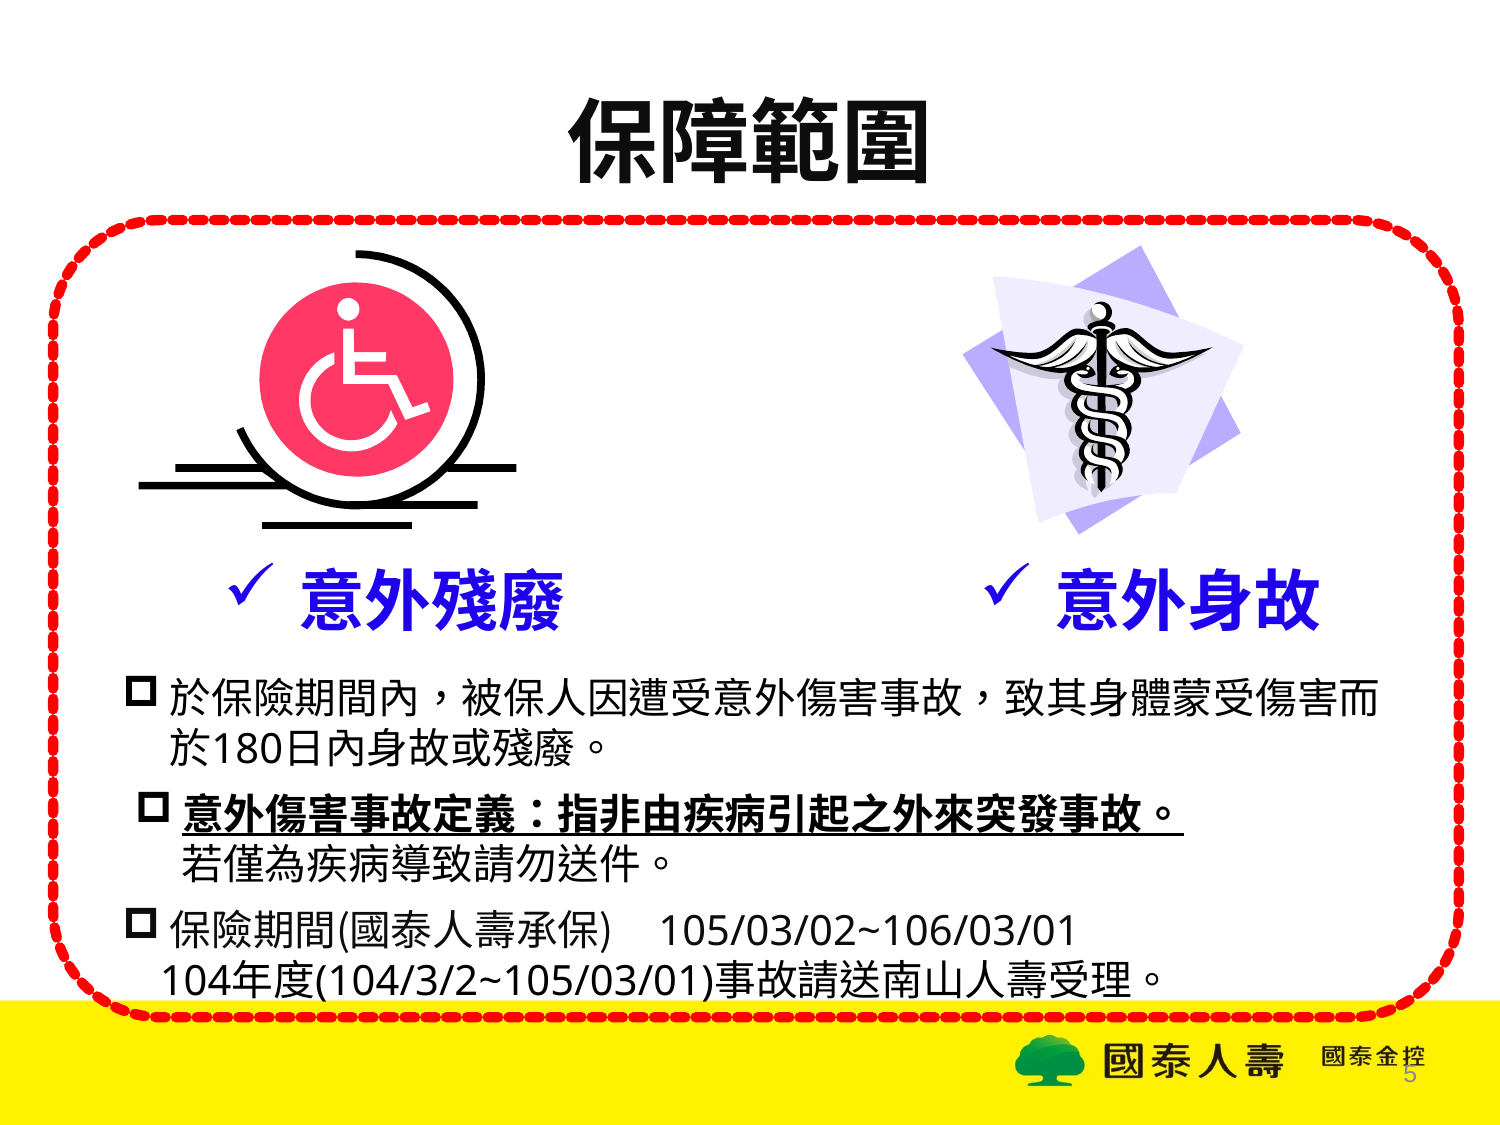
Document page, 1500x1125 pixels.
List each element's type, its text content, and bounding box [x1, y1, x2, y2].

text_box 於保險期間內，被保人因遭受意外傷害事故，致其身體蒙受傷害而於180日內身故或殘廢。 [115, 656, 1412, 787]
text_box 意外傷害事故定義：指非由疾病引起之外來突發事故。 若僅為疾病導致請勿送件。 [127, 773, 1192, 903]
title 保障範圍 [124, 222, 1392, 233]
text_box 意外殘廢 [215, 543, 574, 654]
picture [0, 0, 1500, 1125]
text_box 保險期間(國泰人壽承保) 105/03/02~106/03/01 104年度(104/3/2~105/03/01)事故請送南山人壽受理。 [115, 889, 1318, 1016]
text_box 意外身故 [971, 543, 1329, 654]
text_box <編號> [1074, 1042, 1426, 1103]
title 保障範圍 [75, 45, 1426, 233]
